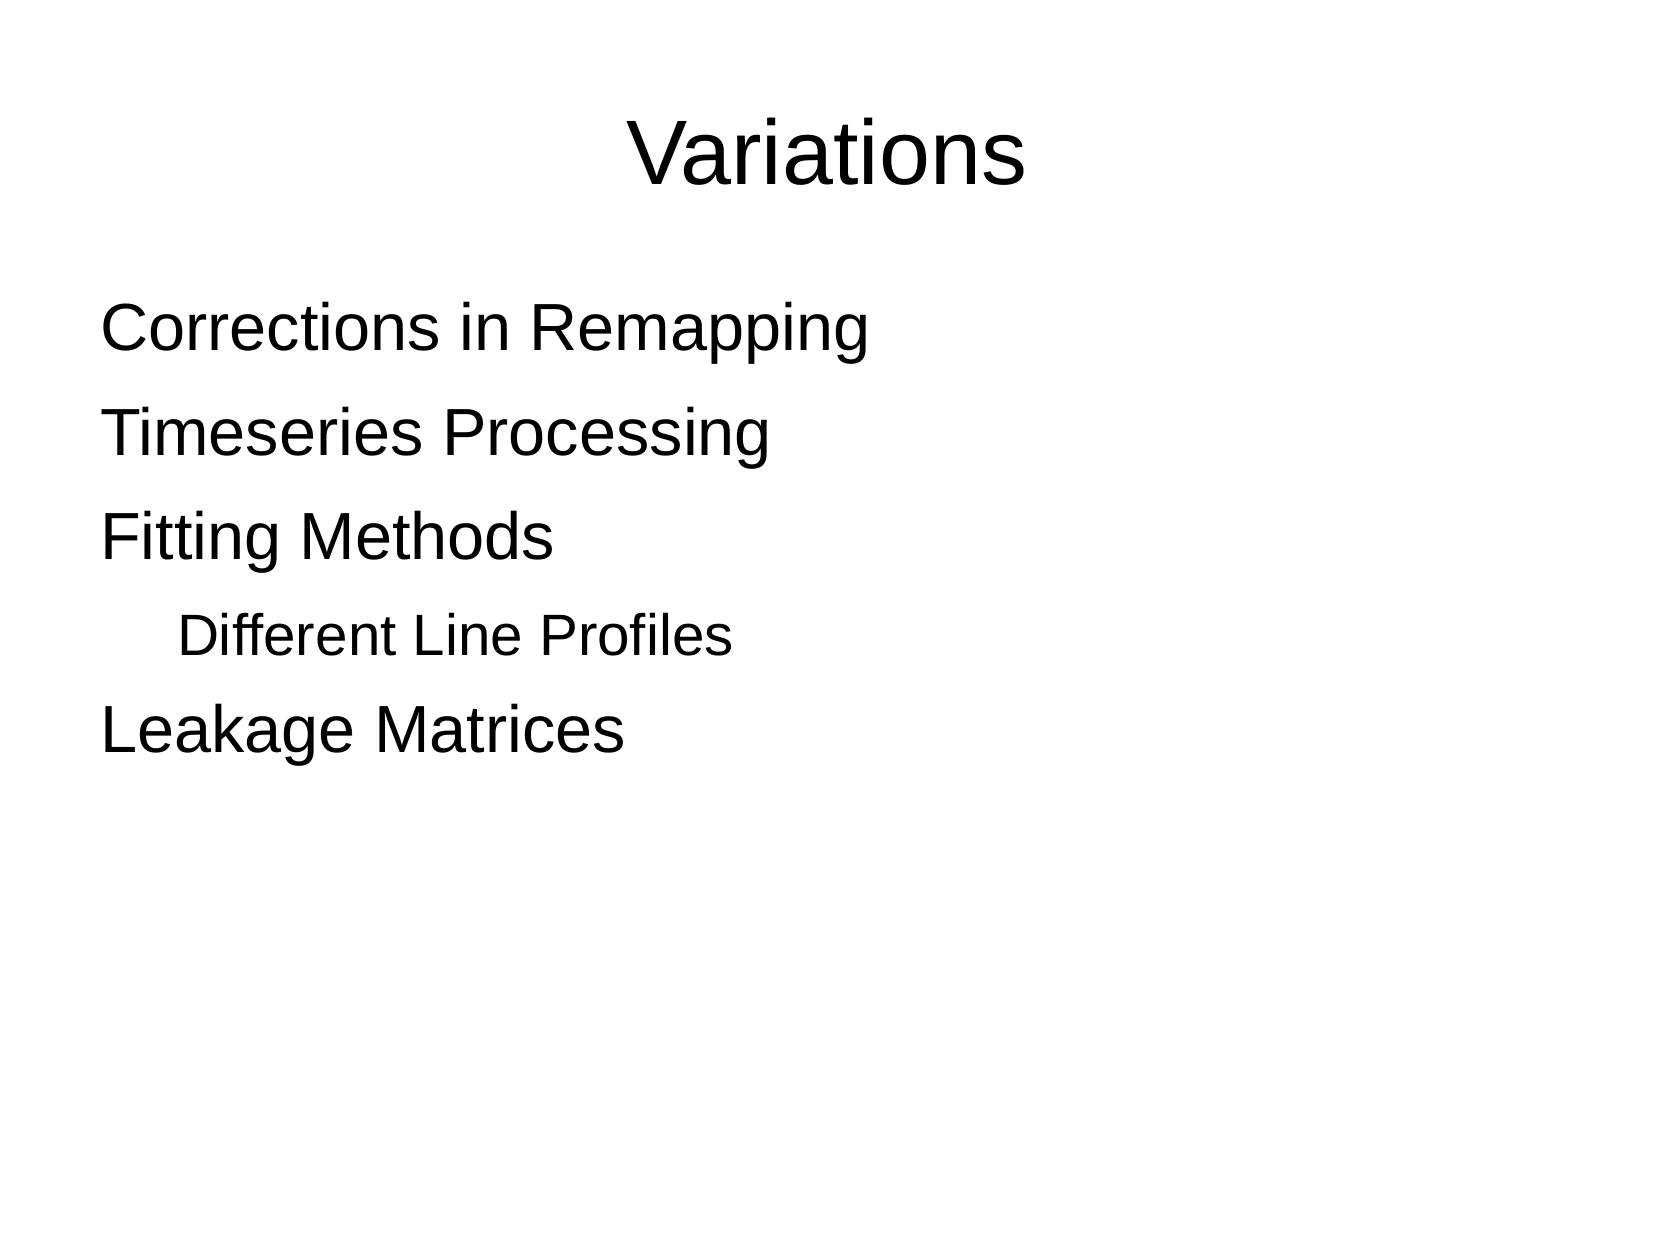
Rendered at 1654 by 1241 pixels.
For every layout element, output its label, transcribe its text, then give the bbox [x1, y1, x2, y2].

list Corrections in Remapping Timeseries Processing Fitting Methods Different Line Profiles Leakage Matrices [82, 290, 1571, 1094]
title Variations [82, 56, 1571, 250]
